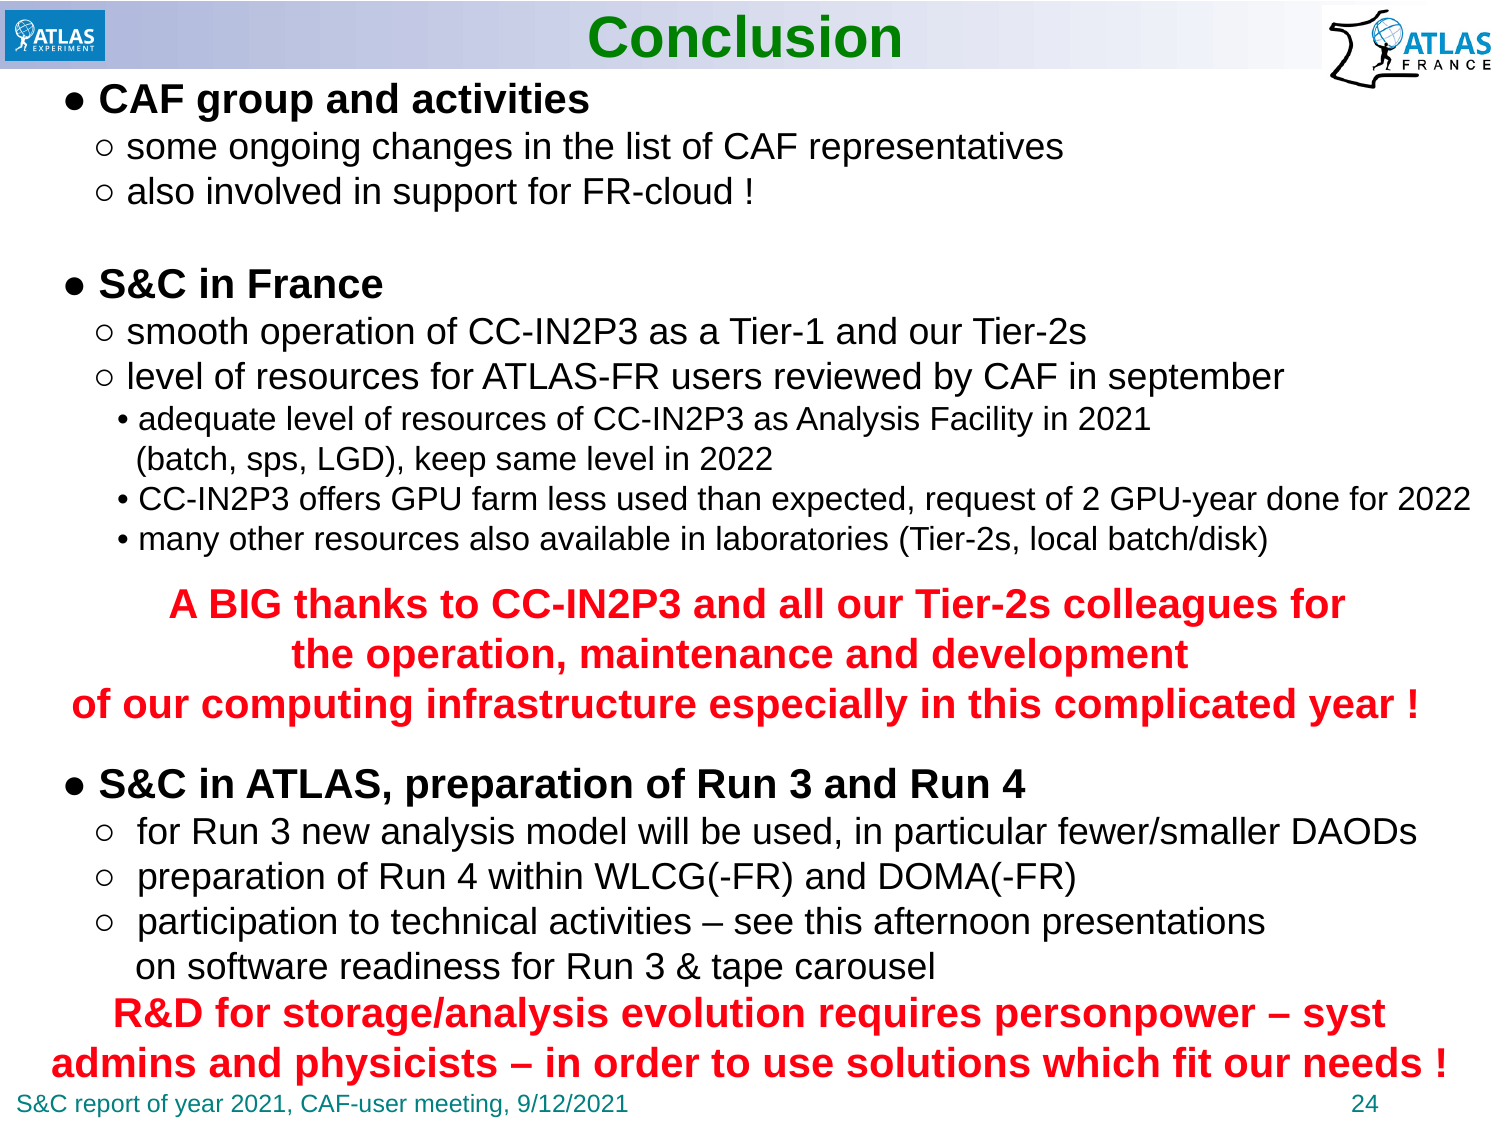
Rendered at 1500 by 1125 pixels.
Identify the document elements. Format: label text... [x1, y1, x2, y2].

text_box ● CAF group and activities ○ some ongoing changes in the list of CAF representatives ○ also involved in support for FR-cloud ! ● S&C in France ○ smooth operation of CC-IN2P3 as a Tier-1 and our Tier-2s ○ level of resources for ATLAS-FR users reviewed by CAF in september • adequate level of resources of CC-IN2P3 as Analysis Facility in 2021 (batch, sps, LGD), keep same level in 2022 • CC-IN2P3 offers GPU farm less used than expected, request of 2 GPU-year done for 2022 • many other resources also available in laboratories (Tier-2s, local batch/disk) ● S&C in ATLAS, preparation of Run 3 and Run 4 ○ for Run 3 new analysis model will be used, in particular fewer/smaller DAODs ○ preparation of Run 4 within WLCG(-FR) and DOMA(-FR) ○ participation to technical activities – see this afternoon presentations on software readiness for Run 3 & tape carousel [47, 726, 1499, 863]
text_box R&D for storage/analysis evolution requires personpower – syst admins and physicists – in order to use solutions which fit our needs ! [29, 977, 1471, 1125]
text_box ● CAF group and activities ○ some ongoing changes in the list of CAF representatives ○ also involved in support for FR-cloud ! ● S&C in France ○ smooth operation of CC-IN2P3 as a Tier-1 and our Tier-2s ○ level of resources for ATLAS-FR users reviewed by CAF in september • adequate level of resources of CC-IN2P3 as Analysis Facility in 2021 (batch, sps, LGD), keep same level in 2022 • CC-IN2P3 offers GPU farm less used than expected, request of 2 GPU-year done for 2022 • many other resources also available in laboratories (Tier-2s, local batch/disk) ● S&C in ATLAS, preparation of Run 3 and Run 4 ○ for Run 3 new analysis model will be used, in particular fewer/smaller DAODs ○ preparation of Run 4 within WLCG(-FR) and DOMA(-FR) ○ participation to technical activities – see this afternoon presentations on software readiness for Run 3 & tape carousel [47, 64, 1499, 524]
text_box A BIG thanks to CC-IN2P3 and all our Tier-2s colleagues for the operation, maintenance and development of our computing infrastructure especially in this complicated year ! [0, 524, 1500, 726]
text_box Conclusion [7, 0, 1500, 71]
